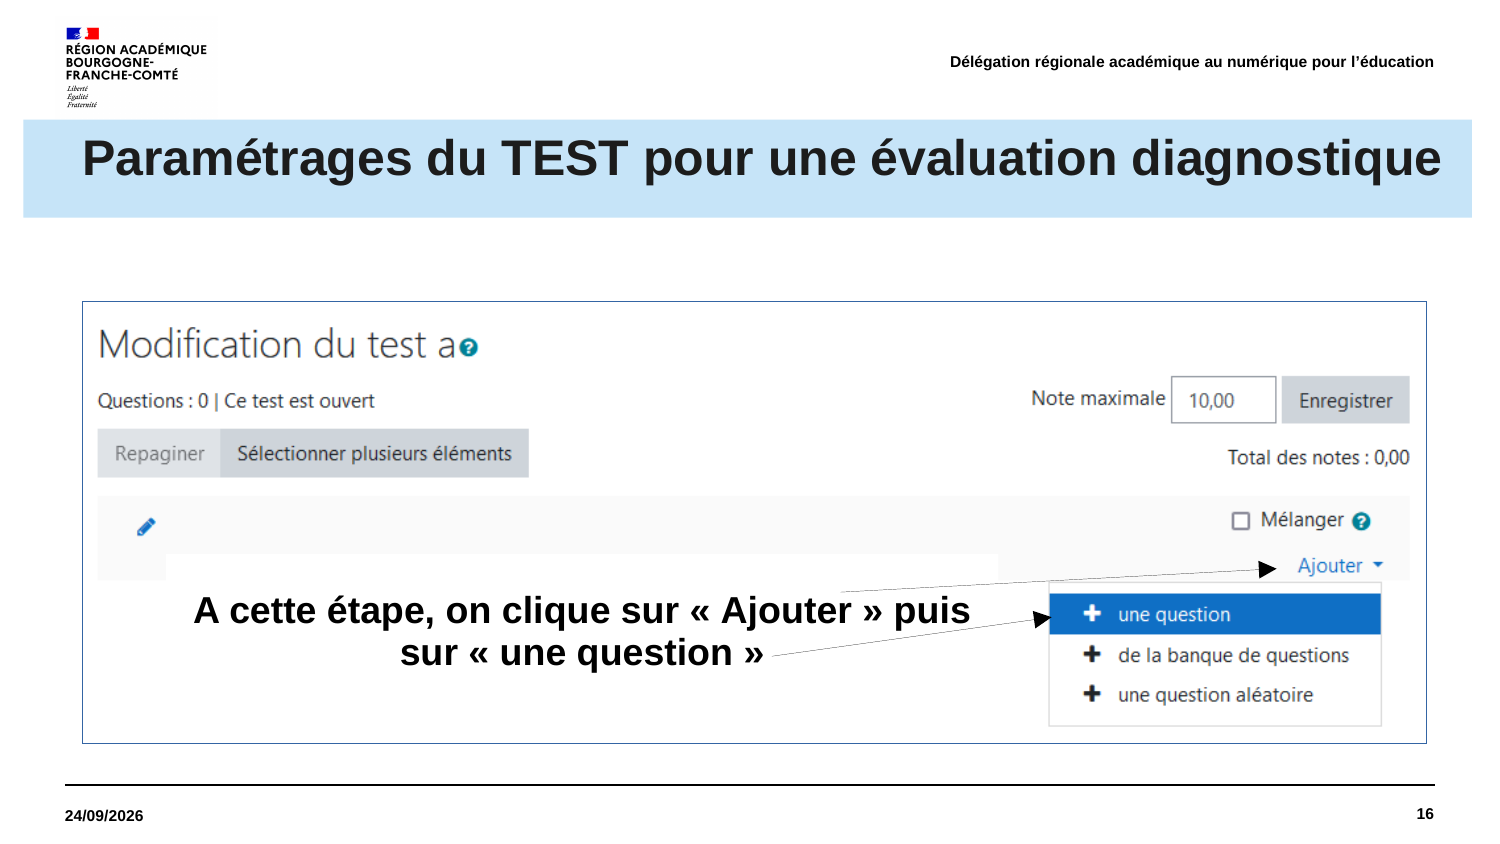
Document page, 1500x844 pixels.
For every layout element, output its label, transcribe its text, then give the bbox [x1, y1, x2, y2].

text_box A cette étape, on clique sur « Ajouter » puis sur « une question » [166, 554, 999, 709]
text_box <numéro> [1213, 784, 1435, 843]
picture [55, 16, 218, 119]
text_box Délégation régionale académique au numérique pour l’éducation [944, 32, 1435, 91]
text_box Paramétrages du TEST pour une évaluation diagnostique [23, 119, 1472, 218]
picture [82, 301, 1427, 744]
text_box 10/01/2023 [64, 787, 245, 843]
